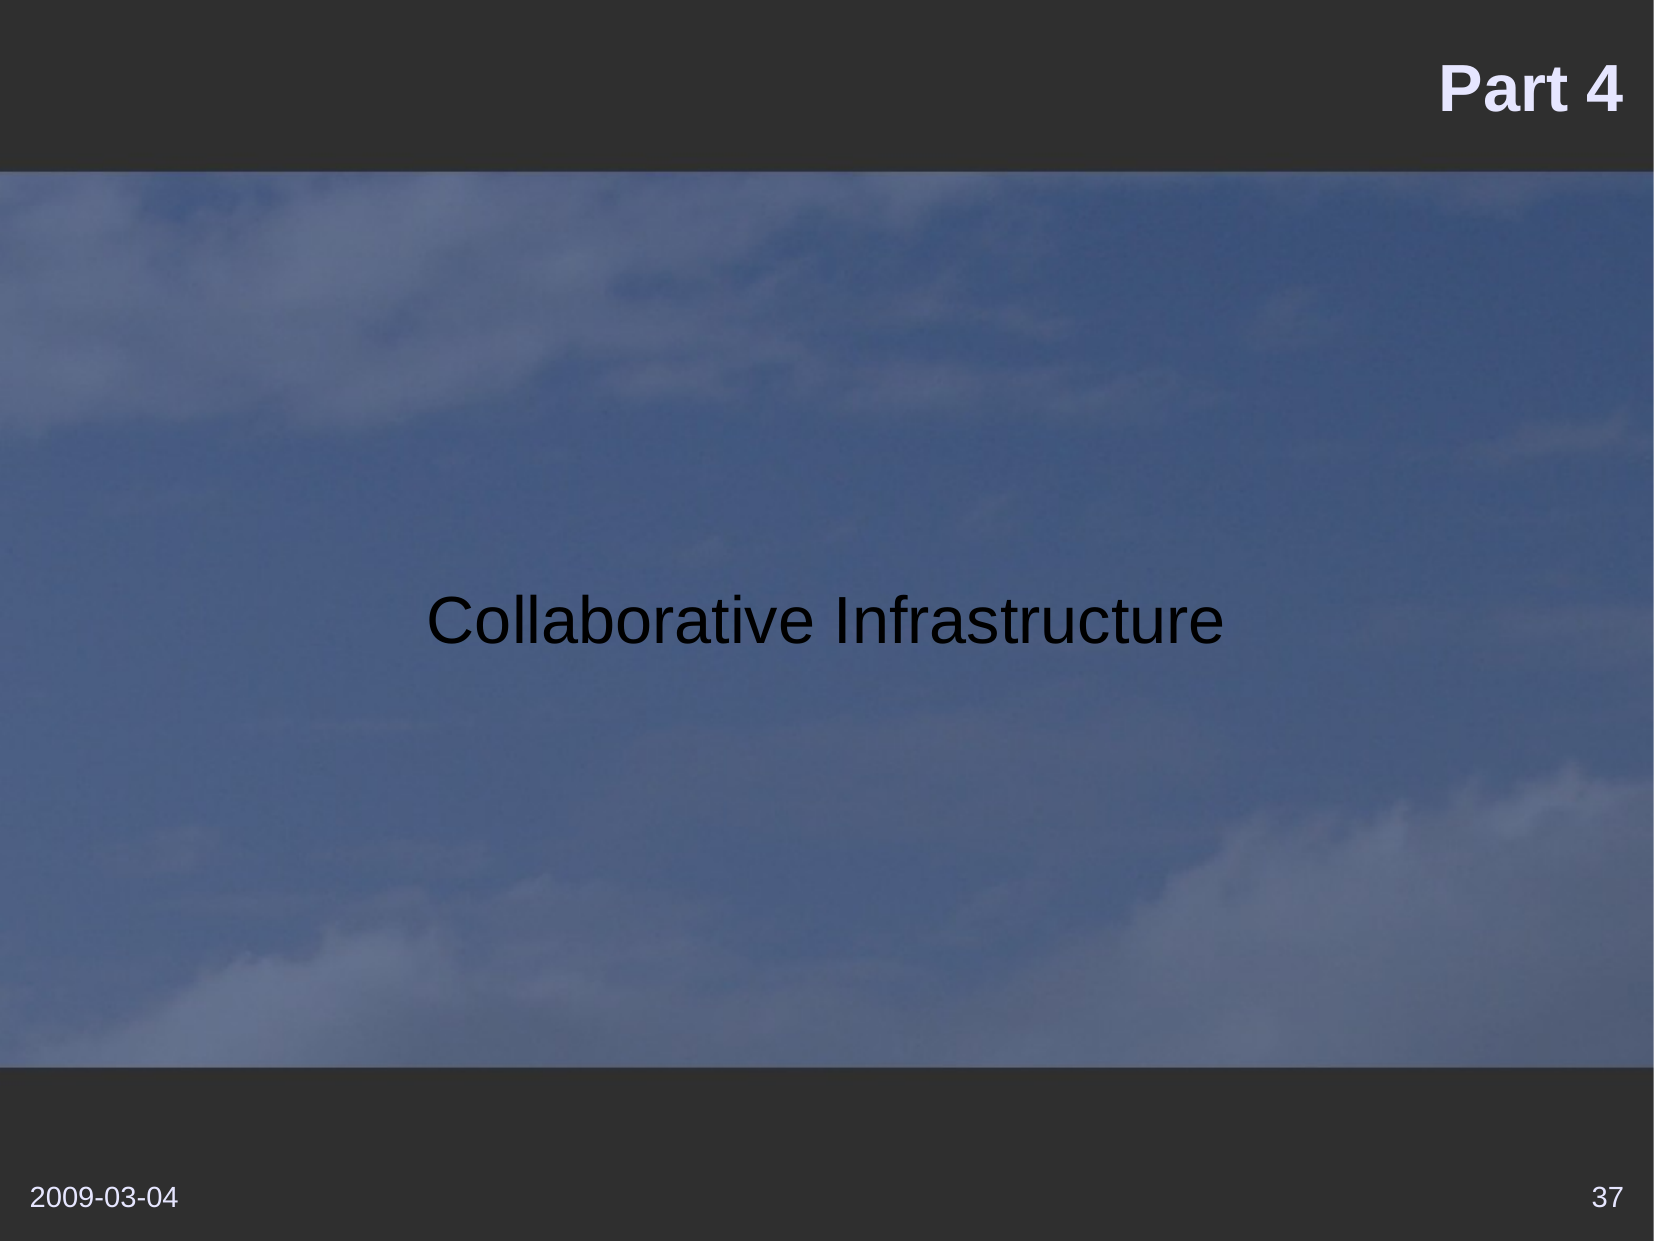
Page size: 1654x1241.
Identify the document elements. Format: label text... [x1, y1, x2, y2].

subtitle Collaborative Infrastructure [29, 214, 1625, 1027]
title Part 4 [29, 29, 1625, 148]
picture [0, 0, 1654, 1241]
